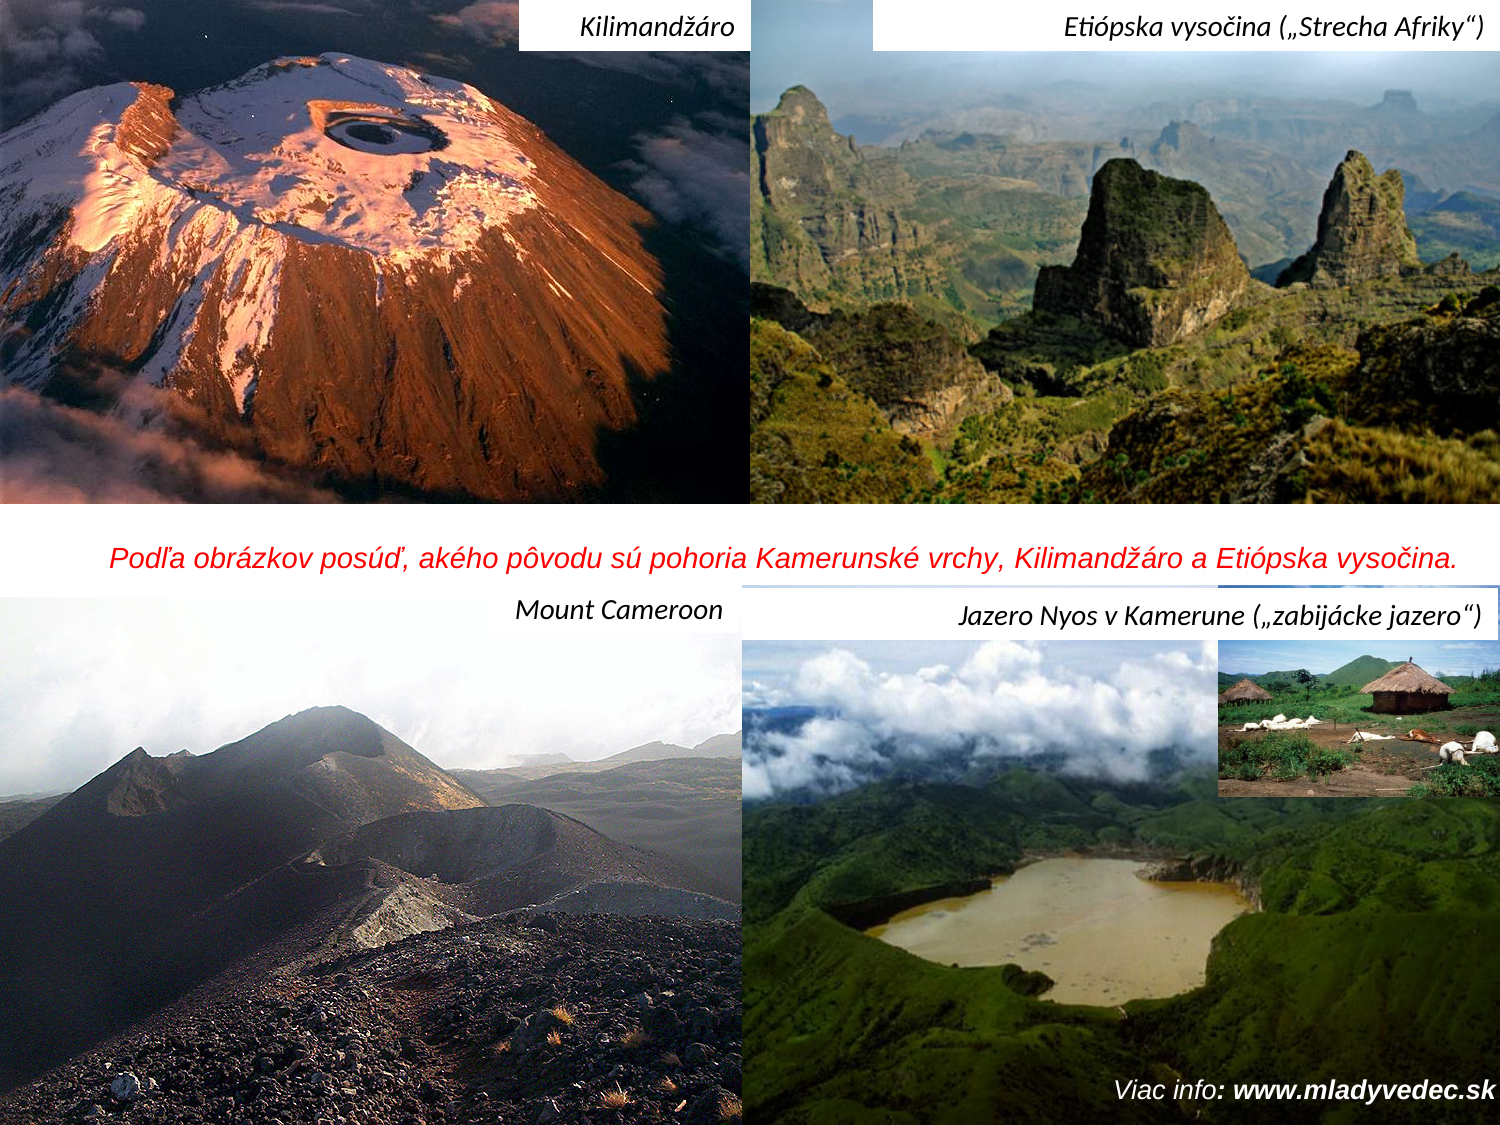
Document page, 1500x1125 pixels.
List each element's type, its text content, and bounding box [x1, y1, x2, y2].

text_box Mount Cameroon [492, 582, 739, 633]
text_box Jazero Nyos v Kamerune („zabijácke jazero“) [742, 588, 1498, 640]
picture [0, 0, 1500, 504]
text_box Viac info: www.mladyvedec.sk [1098, 1065, 1500, 1125]
picture [0, 585, 1500, 1125]
text_box Kilimandžáro [519, 0, 751, 51]
text_box Etiópska vysočina („Strecha Afriky“) [874, 0, 1500, 51]
text_box Podľa obrázkov posúď, akého pôvodu sú pohoria Kamerunské vrchy, Kilimandžáro a Etiópska vysočina. [93, 513, 1477, 635]
